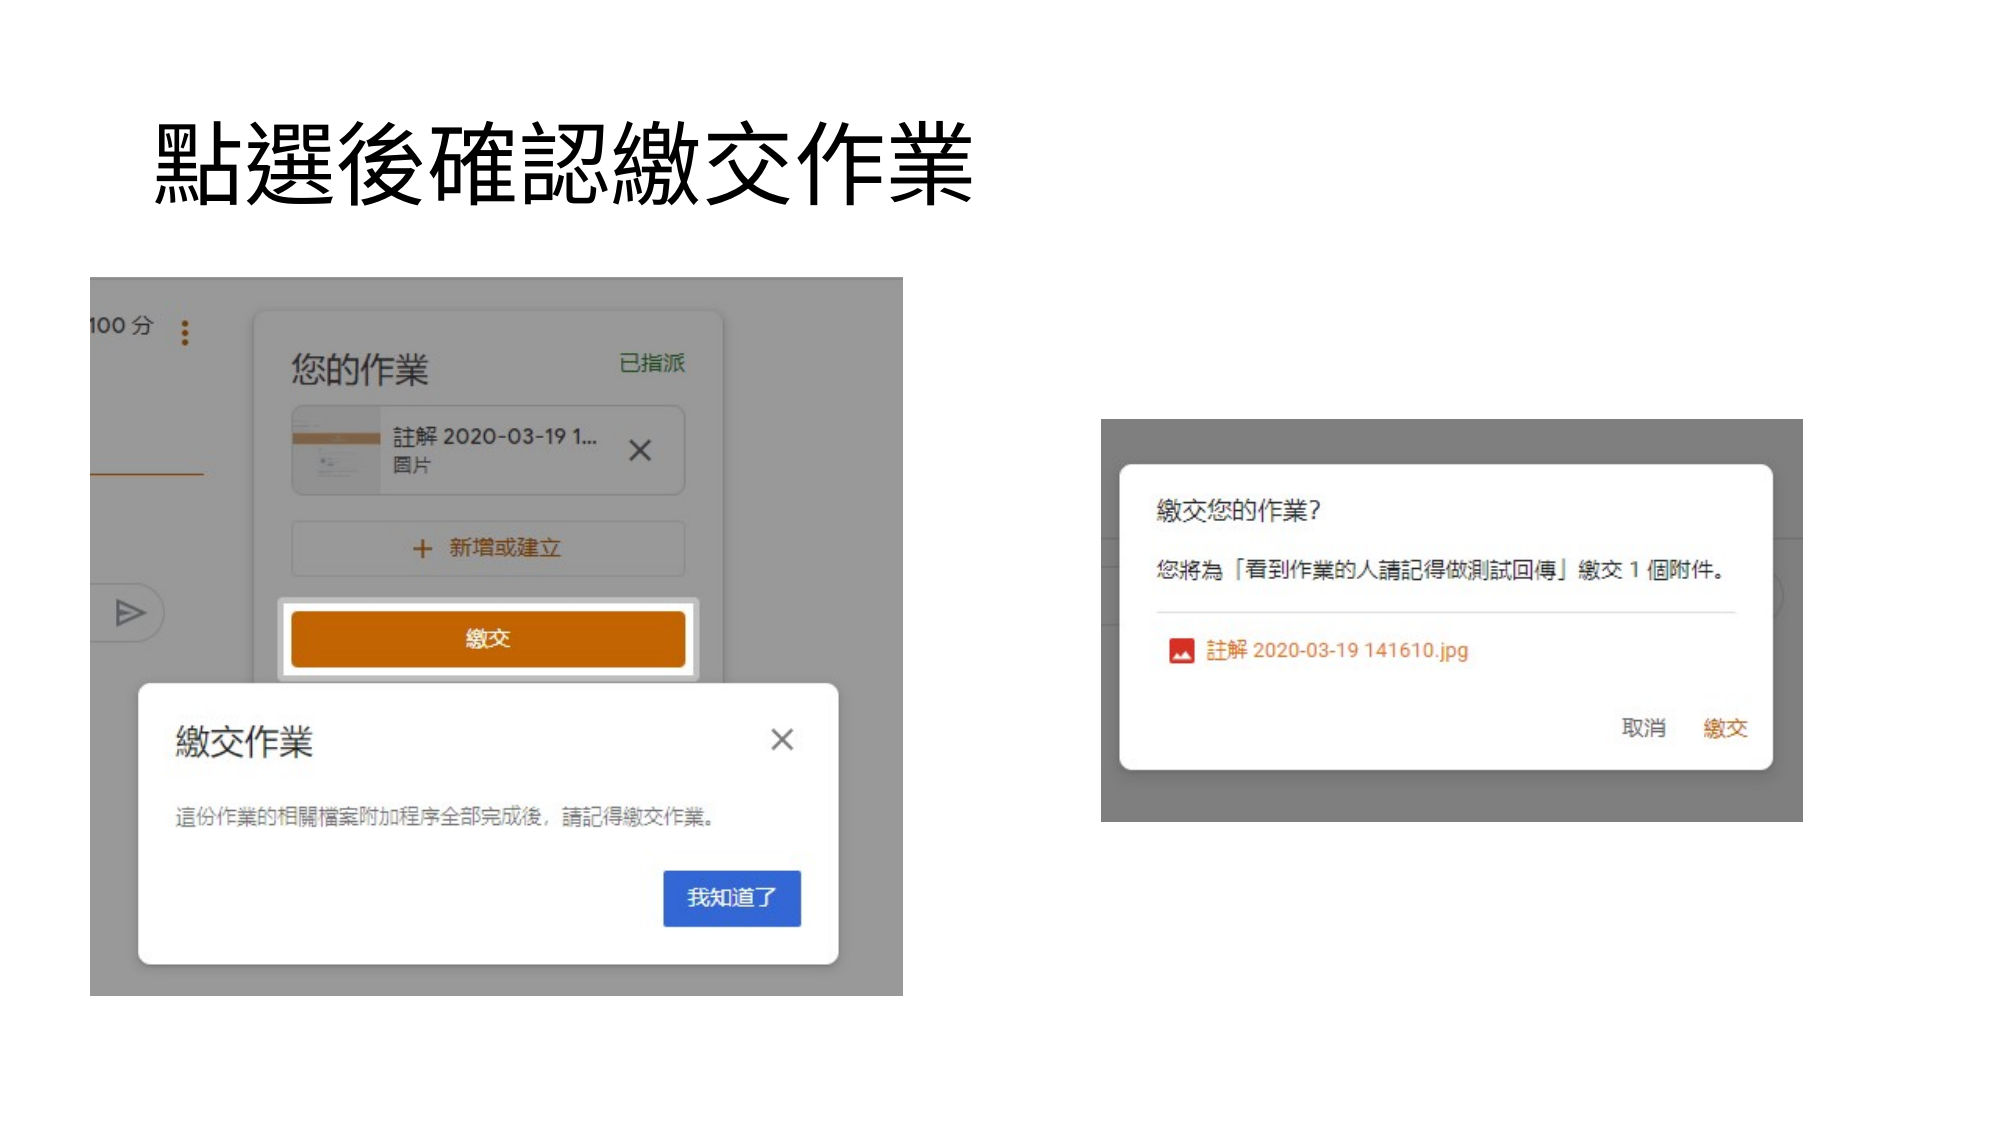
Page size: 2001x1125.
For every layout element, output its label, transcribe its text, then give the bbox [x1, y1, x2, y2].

picture [90, 277, 903, 997]
title 點選後確認繳交作業 [137, 59, 1863, 278]
picture [1101, 419, 1803, 822]
